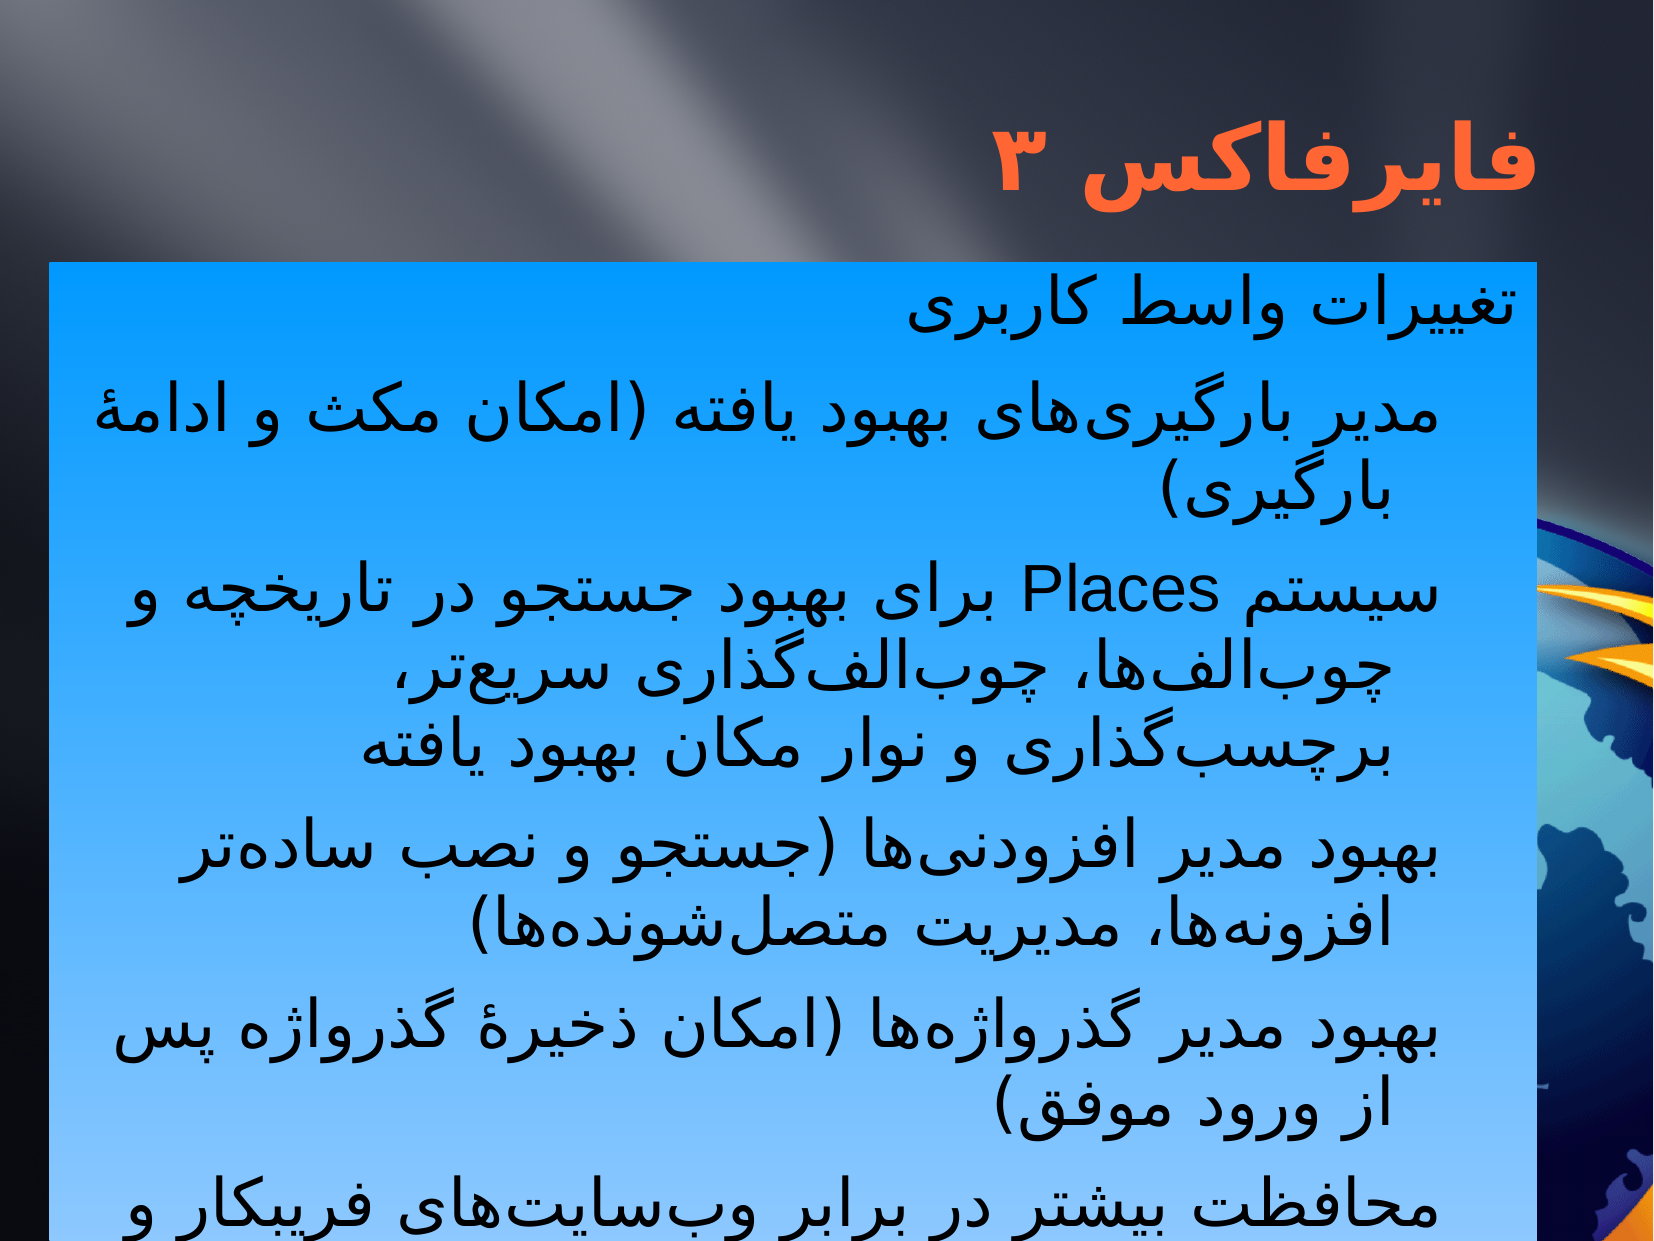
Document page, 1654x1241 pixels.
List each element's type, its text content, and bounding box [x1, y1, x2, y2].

title فایرفاکس ۳ [149, 55, 1575, 263]
picture [0, 0, 1654, 1241]
list تغییرات واسط کاربری مدیر بارگیری‌های بهبود یافته (امکان مکث و ادامهٔ بارگیری) سیستم Places برای بهبود جستجو در تاریخچه و چوب‌الف‌ها، چوب‌الف‌گذاری سریع‌تر، برچسب‌گذاری و نوار مکان بهبود یافته بهبود مدیر افزودنی‌ها (جستجو و نصب ساده‌تر افزونه‌ها، مدیریت متصل‌شونده‌ها) بهبود مدیر گذرواژه‌ها (امکان ذخیره‌ٔ گذرواژه پس از ورود موفق) محافظت بیشتر در برابر وب‌سایت‌های فریبکار و خطرناک [49, 262, 1537, 1126]
